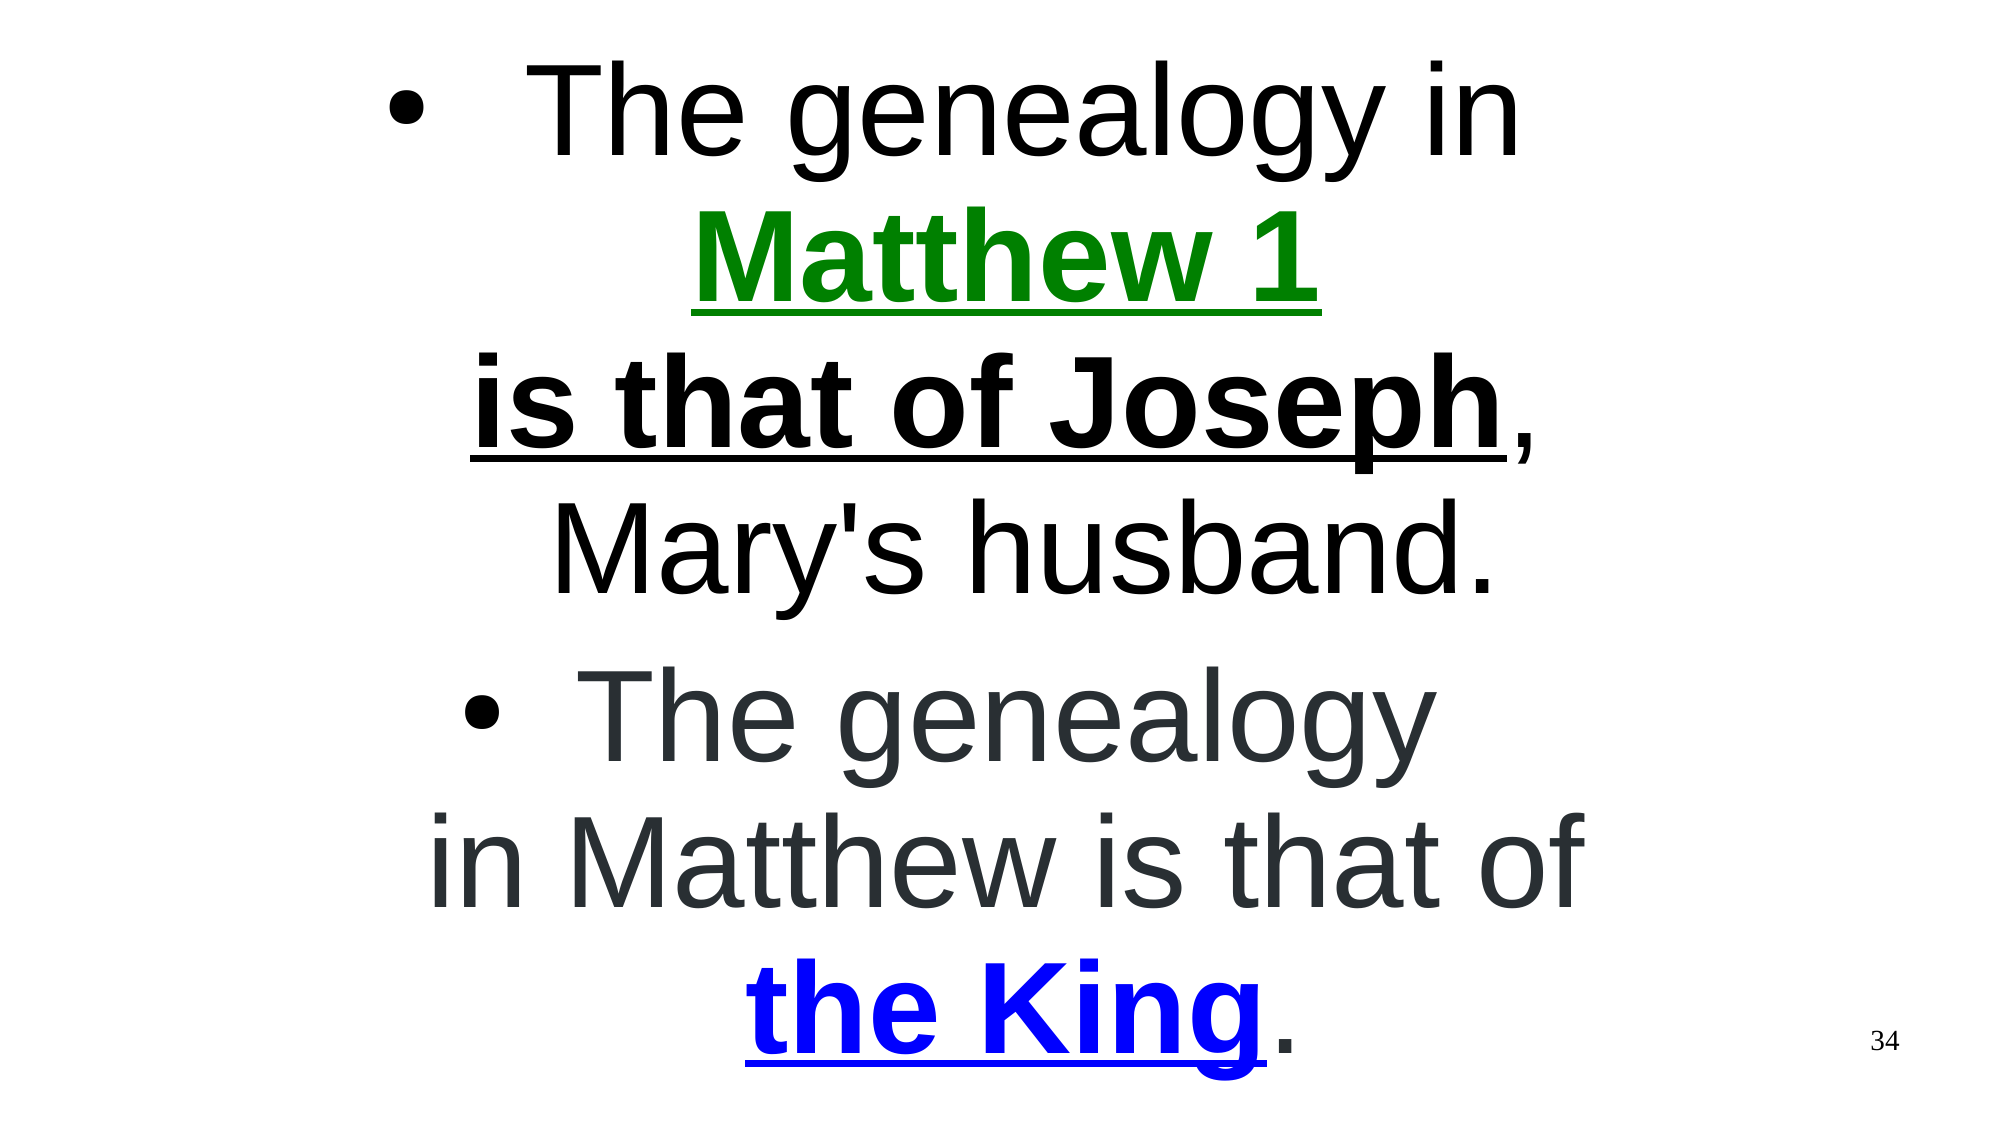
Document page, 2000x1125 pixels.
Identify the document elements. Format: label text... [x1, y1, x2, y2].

list The genealogy in Matthew 1 is that of Joseph, Mary's husband. The genealogy in Matthew is that of the King. [37, 37, 1951, 1088]
